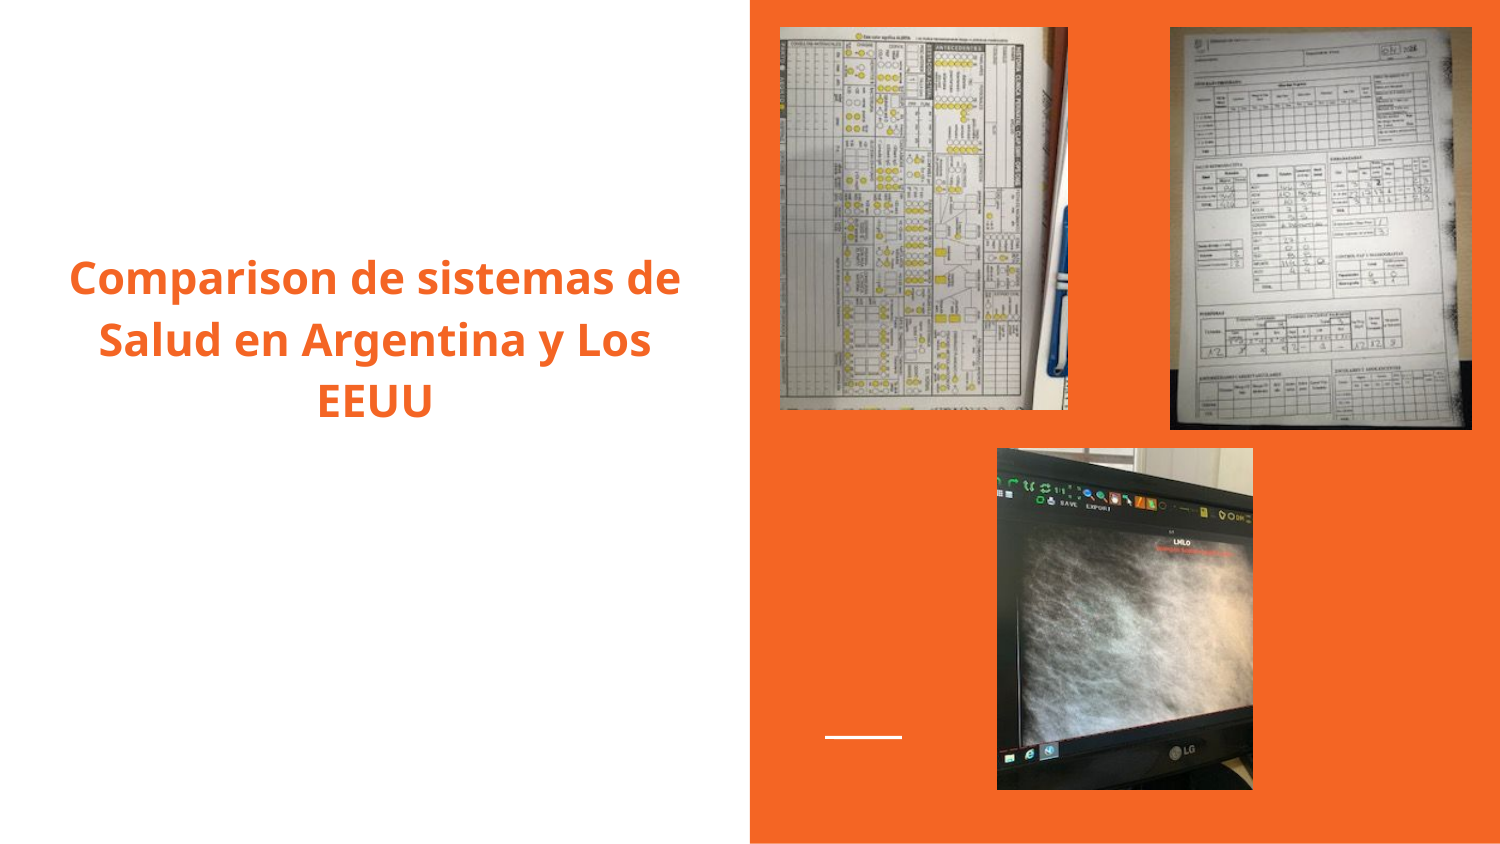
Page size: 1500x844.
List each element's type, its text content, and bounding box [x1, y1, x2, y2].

picture [1170, 27, 1472, 430]
picture [997, 448, 1253, 790]
picture [780, 27, 1068, 410]
title Comparison de sistemas de Salud en Argentina y Los EEUU [43, 229, 708, 446]
